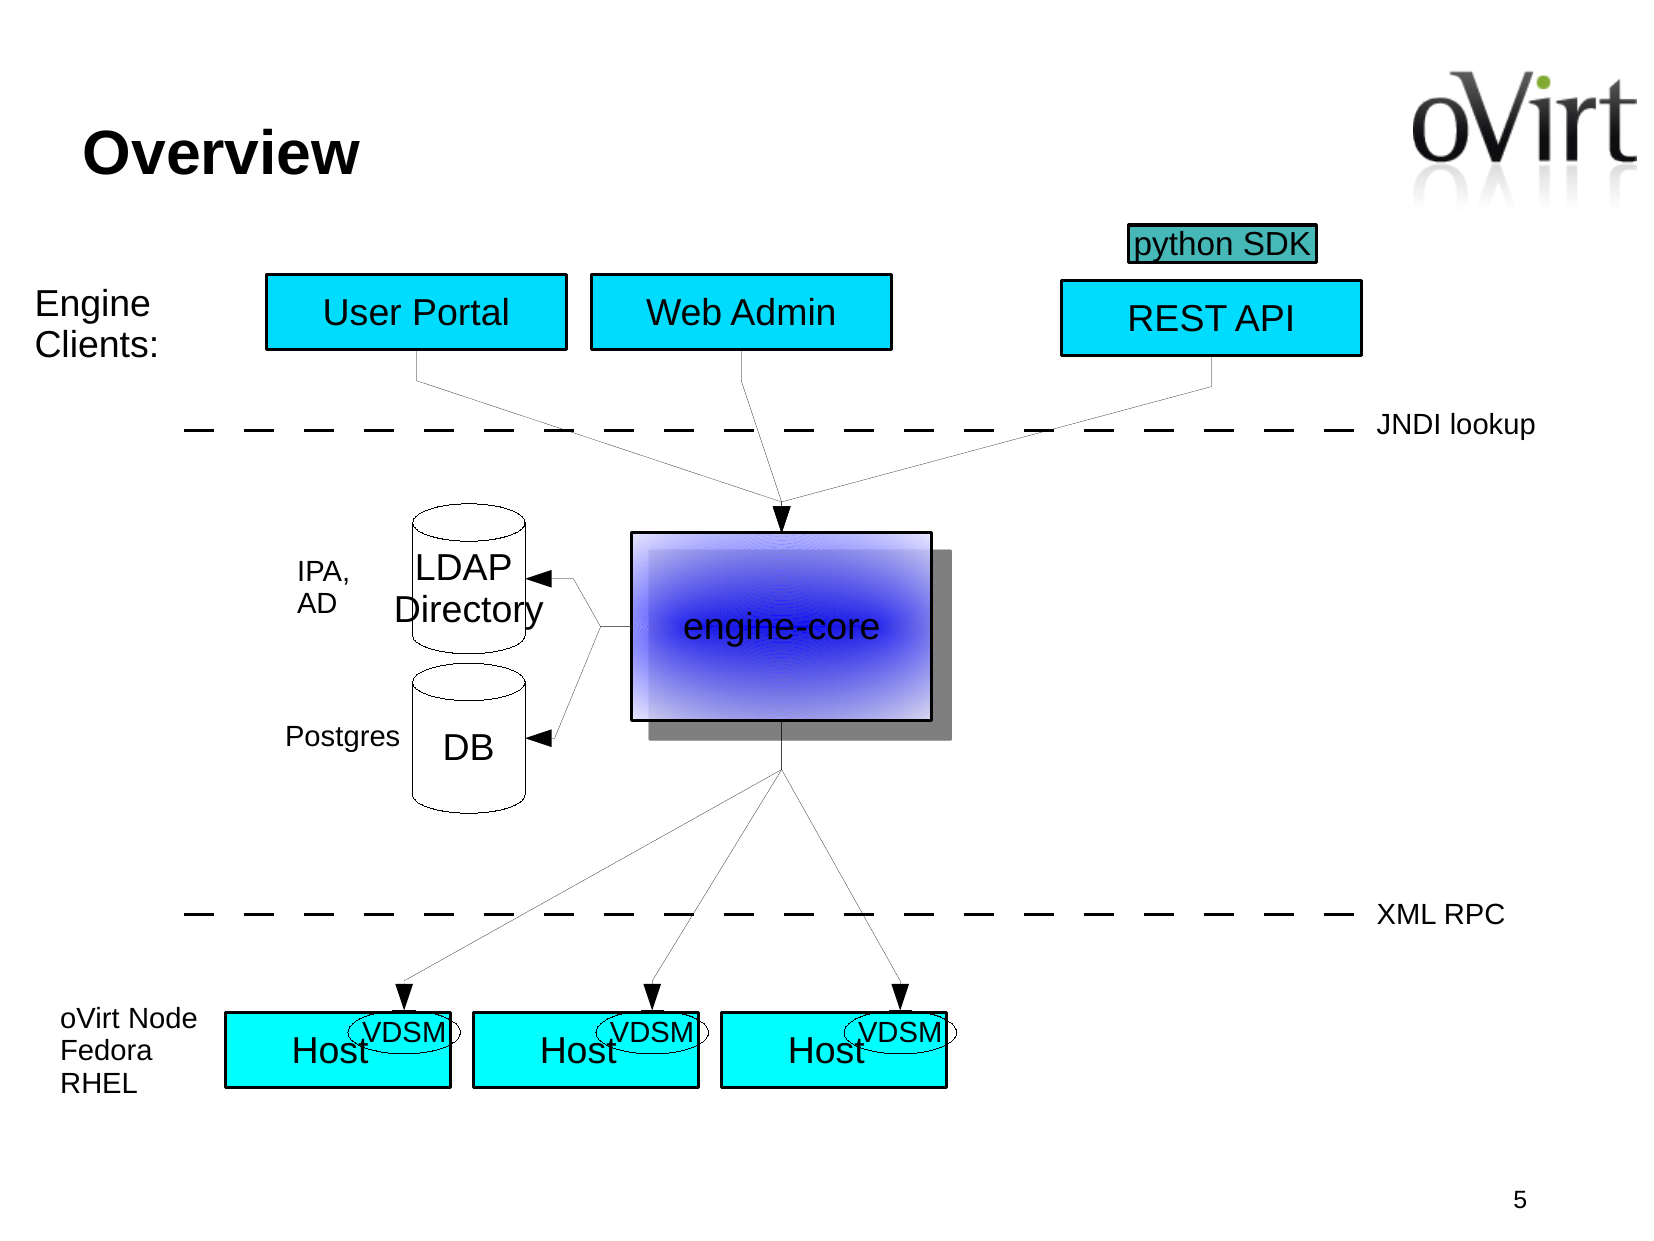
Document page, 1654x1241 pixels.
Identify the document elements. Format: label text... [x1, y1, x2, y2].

text_box JNDI lookup [1361, 400, 1625, 449]
text_box REST API [1061, 280, 1362, 356]
text_box Host [721, 1012, 947, 1088]
text_box VDSM [844, 1010, 957, 1054]
text_box Host [431, 1012, 451, 1019]
text_box engine-core [631, 532, 932, 721]
title Overview [82, 49, 1571, 257]
text_box Engine Clients: [19, 274, 208, 374]
text_box IPA, AD [282, 547, 397, 628]
text_box Host [263, 1012, 451, 1088]
text_box LDAP Directory [412, 523, 526, 654]
text_box oVirt Node Fedora RHEL [45, 994, 263, 1108]
text_box Host [473, 1012, 699, 1088]
text_box VDSM [347, 1010, 461, 1054]
text_box User Portal [266, 274, 567, 350]
text_box Host [927, 1012, 947, 1019]
text_box Web Admin [591, 274, 892, 350]
text_box Postgres [270, 712, 421, 761]
text_box python SDK [1128, 225, 1317, 263]
picture [1571, 63, 1637, 212]
text_box VDSM [595, 1010, 709, 1054]
text_box DB [412, 683, 526, 814]
text_box Host [679, 1012, 699, 1019]
text_box XML RPC [1361, 890, 1625, 939]
